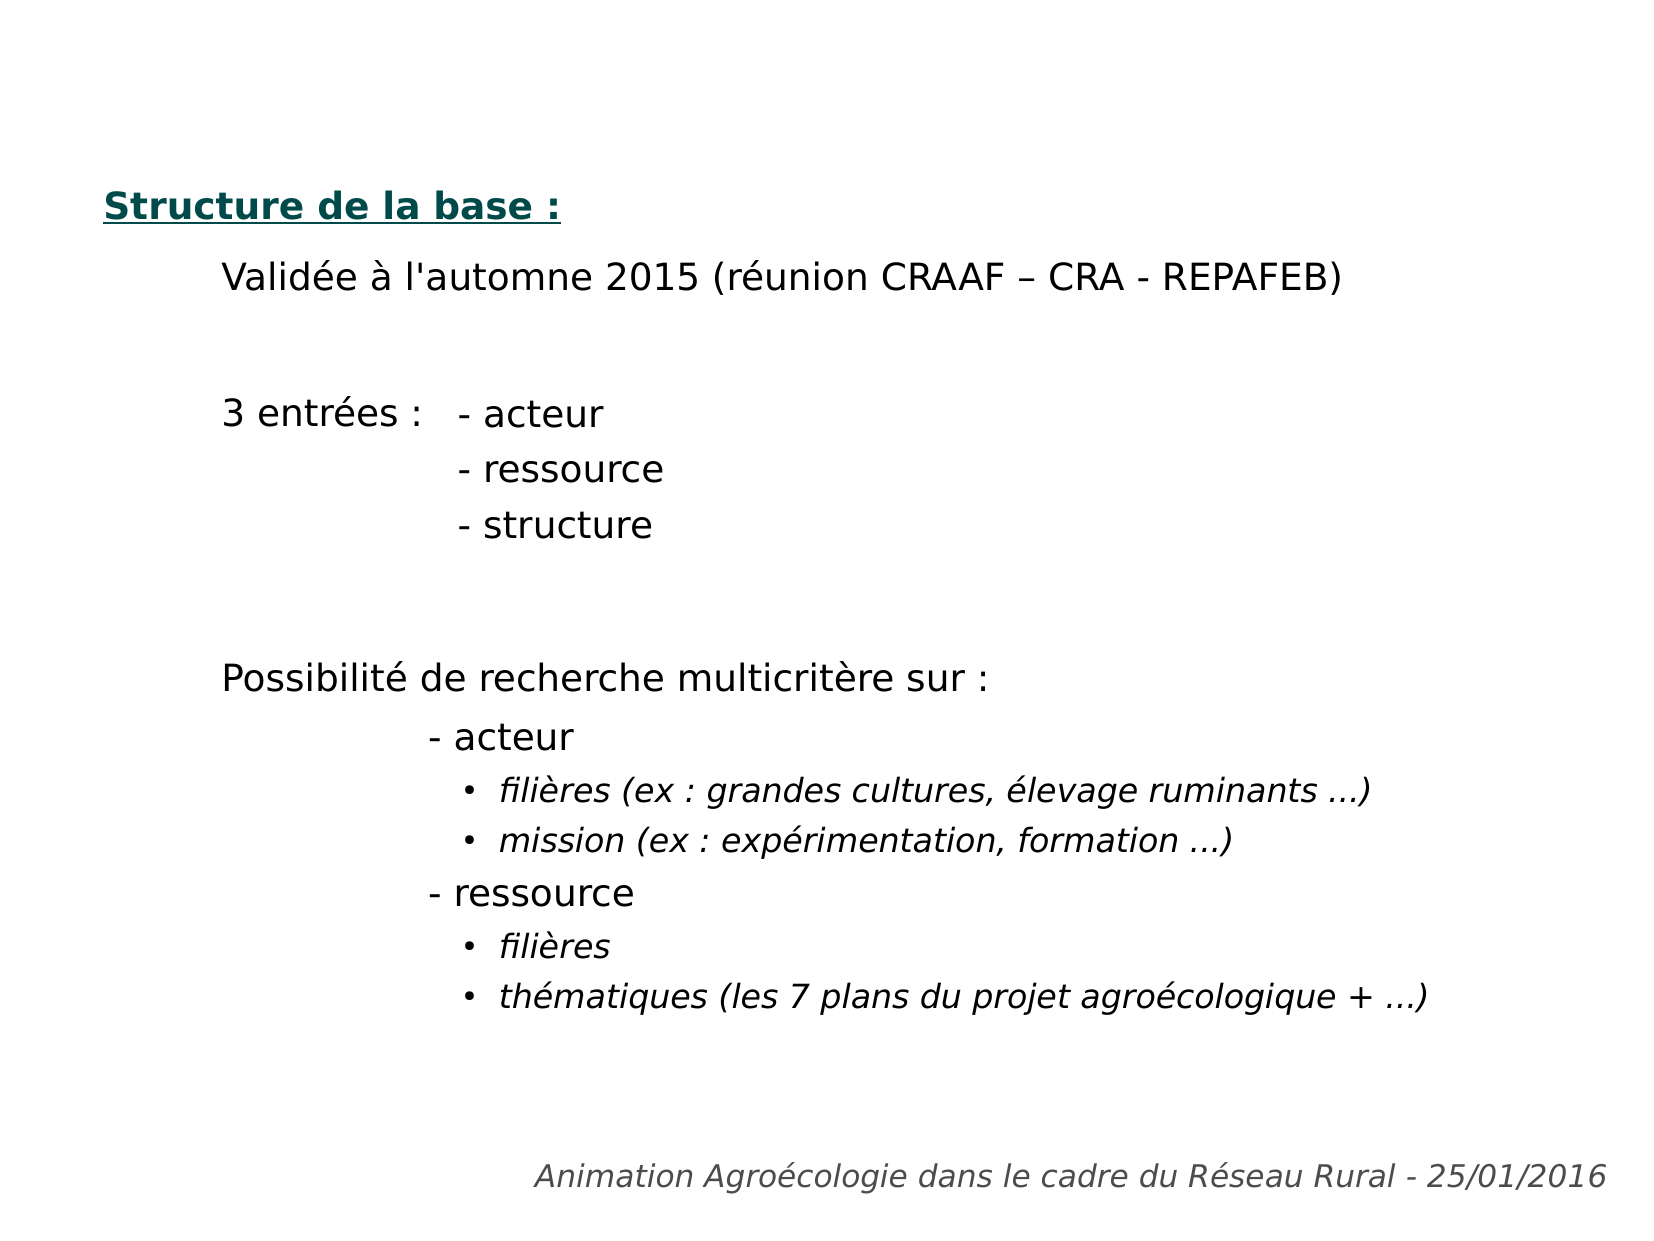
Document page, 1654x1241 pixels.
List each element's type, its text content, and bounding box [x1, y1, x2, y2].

text_box Structure de la base : [88, 177, 650, 237]
text_box Validée à l'automne 2015 (réunion CRAAF – CRA - REPAFEB) [206, 248, 1625, 325]
text_box - acteur filières (ex : grandes cultures, élevage ruminants ...) mission (ex : expérimentation, formation ...) - ressource filières thématiques (les 7 plans du projet agroécologique + ...) [413, 708, 1625, 1024]
text_box - acteur - ressource - structure [442, 385, 1654, 575]
text_box 3 entrées : [206, 383, 502, 443]
text_box Animation Agroécologie dans le cadre du Réseau Rural - 25/01/2016 [59, 1151, 1625, 1211]
text_box Possibilité de recherche multicritère sur : [206, 649, 1182, 709]
